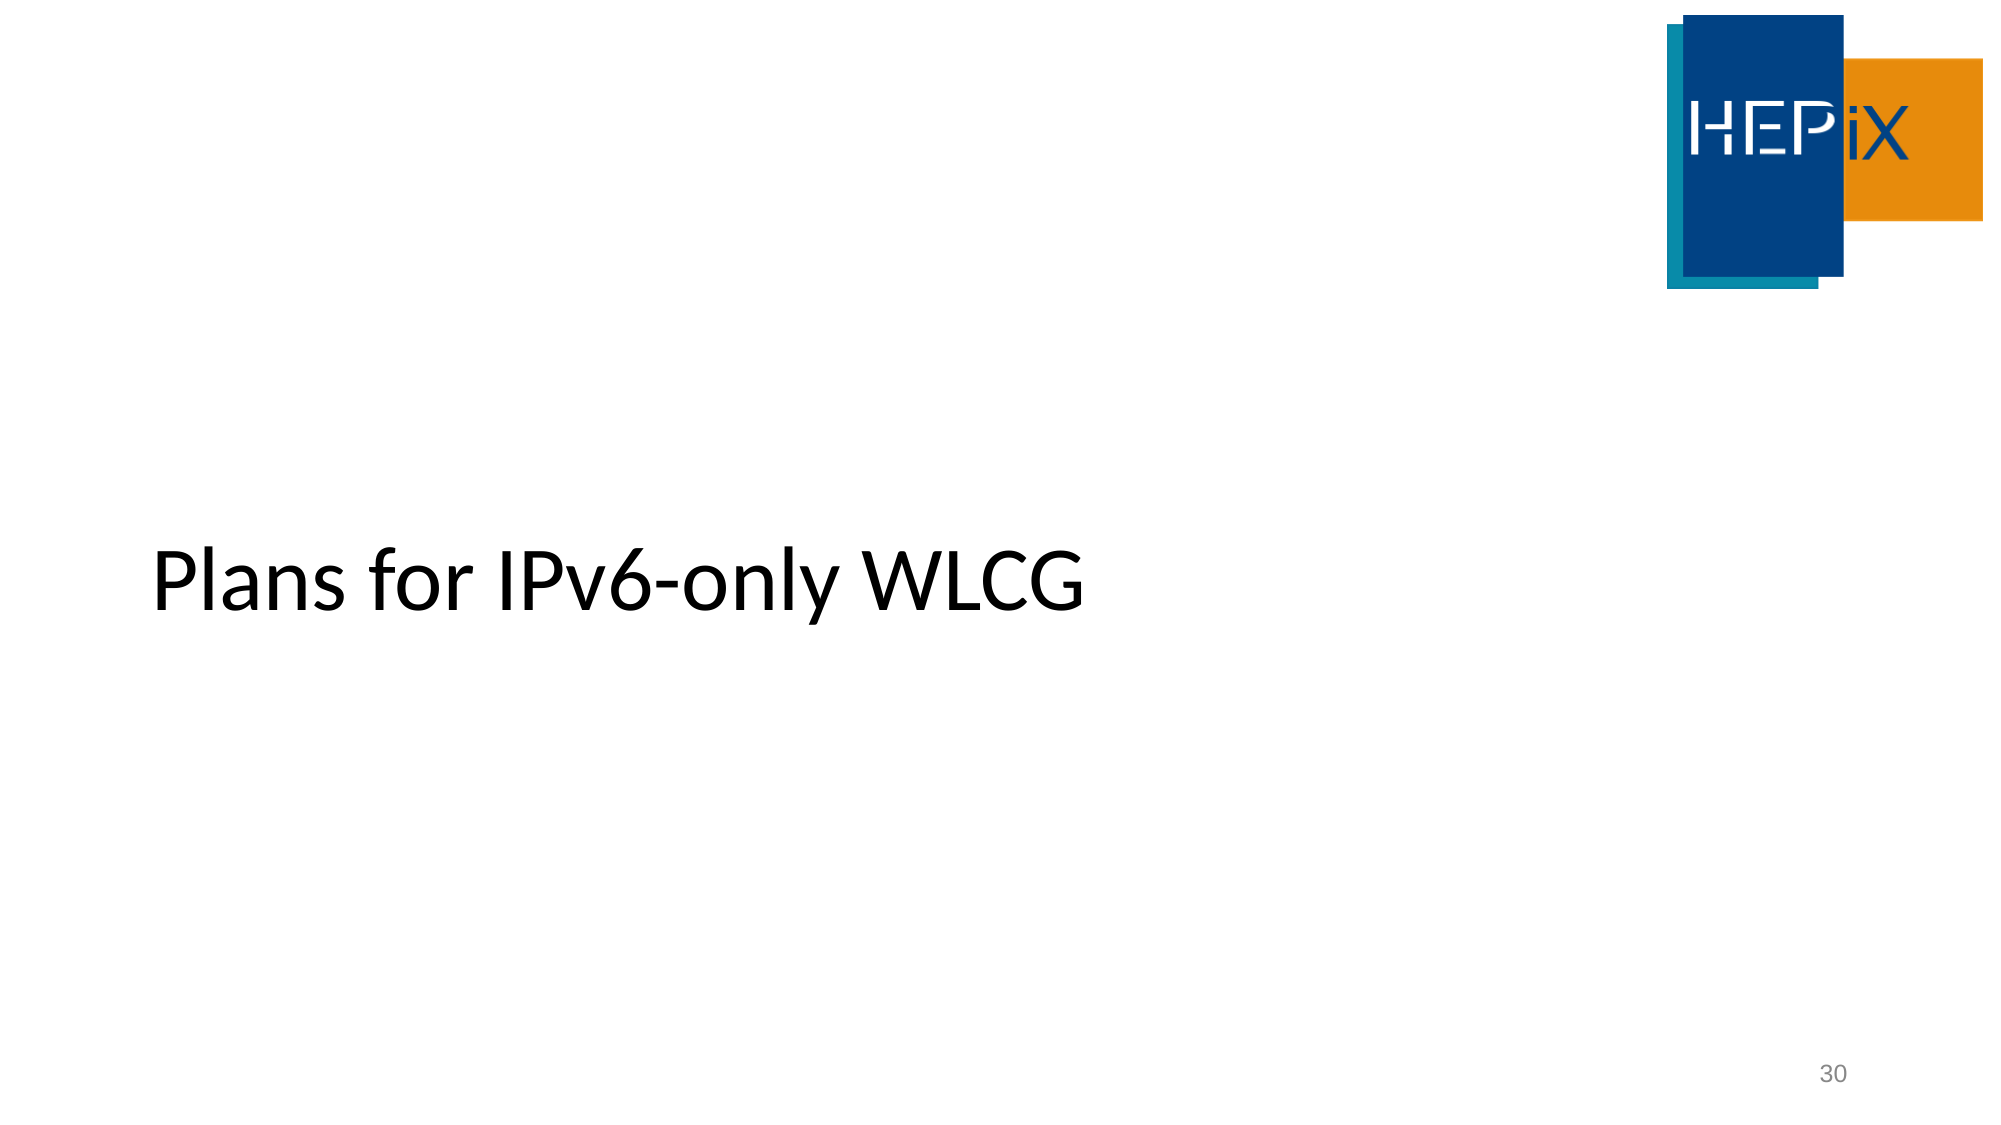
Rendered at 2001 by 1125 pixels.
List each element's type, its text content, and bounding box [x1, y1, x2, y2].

title Plans for IPv6-only WLCG [136, 280, 1862, 749]
picture [1667, 15, 1983, 289]
slide_number <number> [1412, 1042, 1863, 1103]
